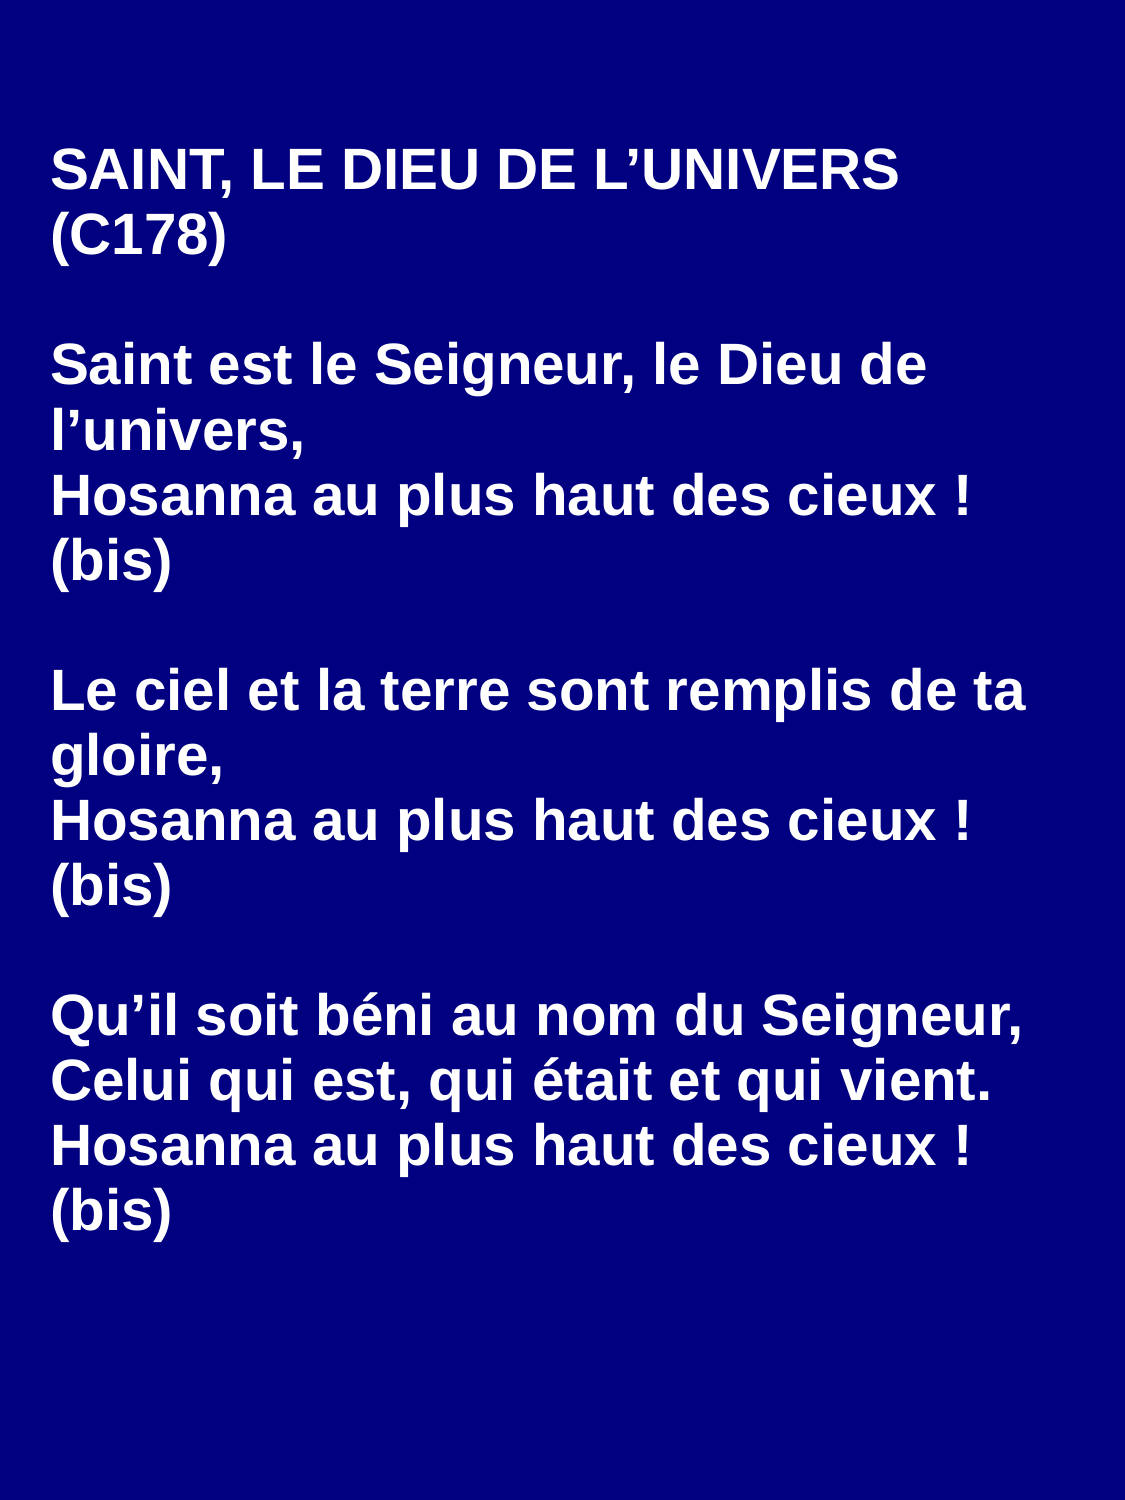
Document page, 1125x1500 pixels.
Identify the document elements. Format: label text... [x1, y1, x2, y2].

text_box SAINT, LE DIEU DE L’UNIVERS (C178) Saint est le Seigneur, le Dieu de l’univers, Hosanna au plus haut des cieux ! (bis) Le ciel et la terre sont remplis de ta gloire, Hosanna au plus haut des cieux ! (bis) Qu’il soit béni au nom du Seigneur, Celui qui est, qui était et qui vient. Hosanna au plus haut des cieux ! (bis) [35, 129, 1099, 1500]
